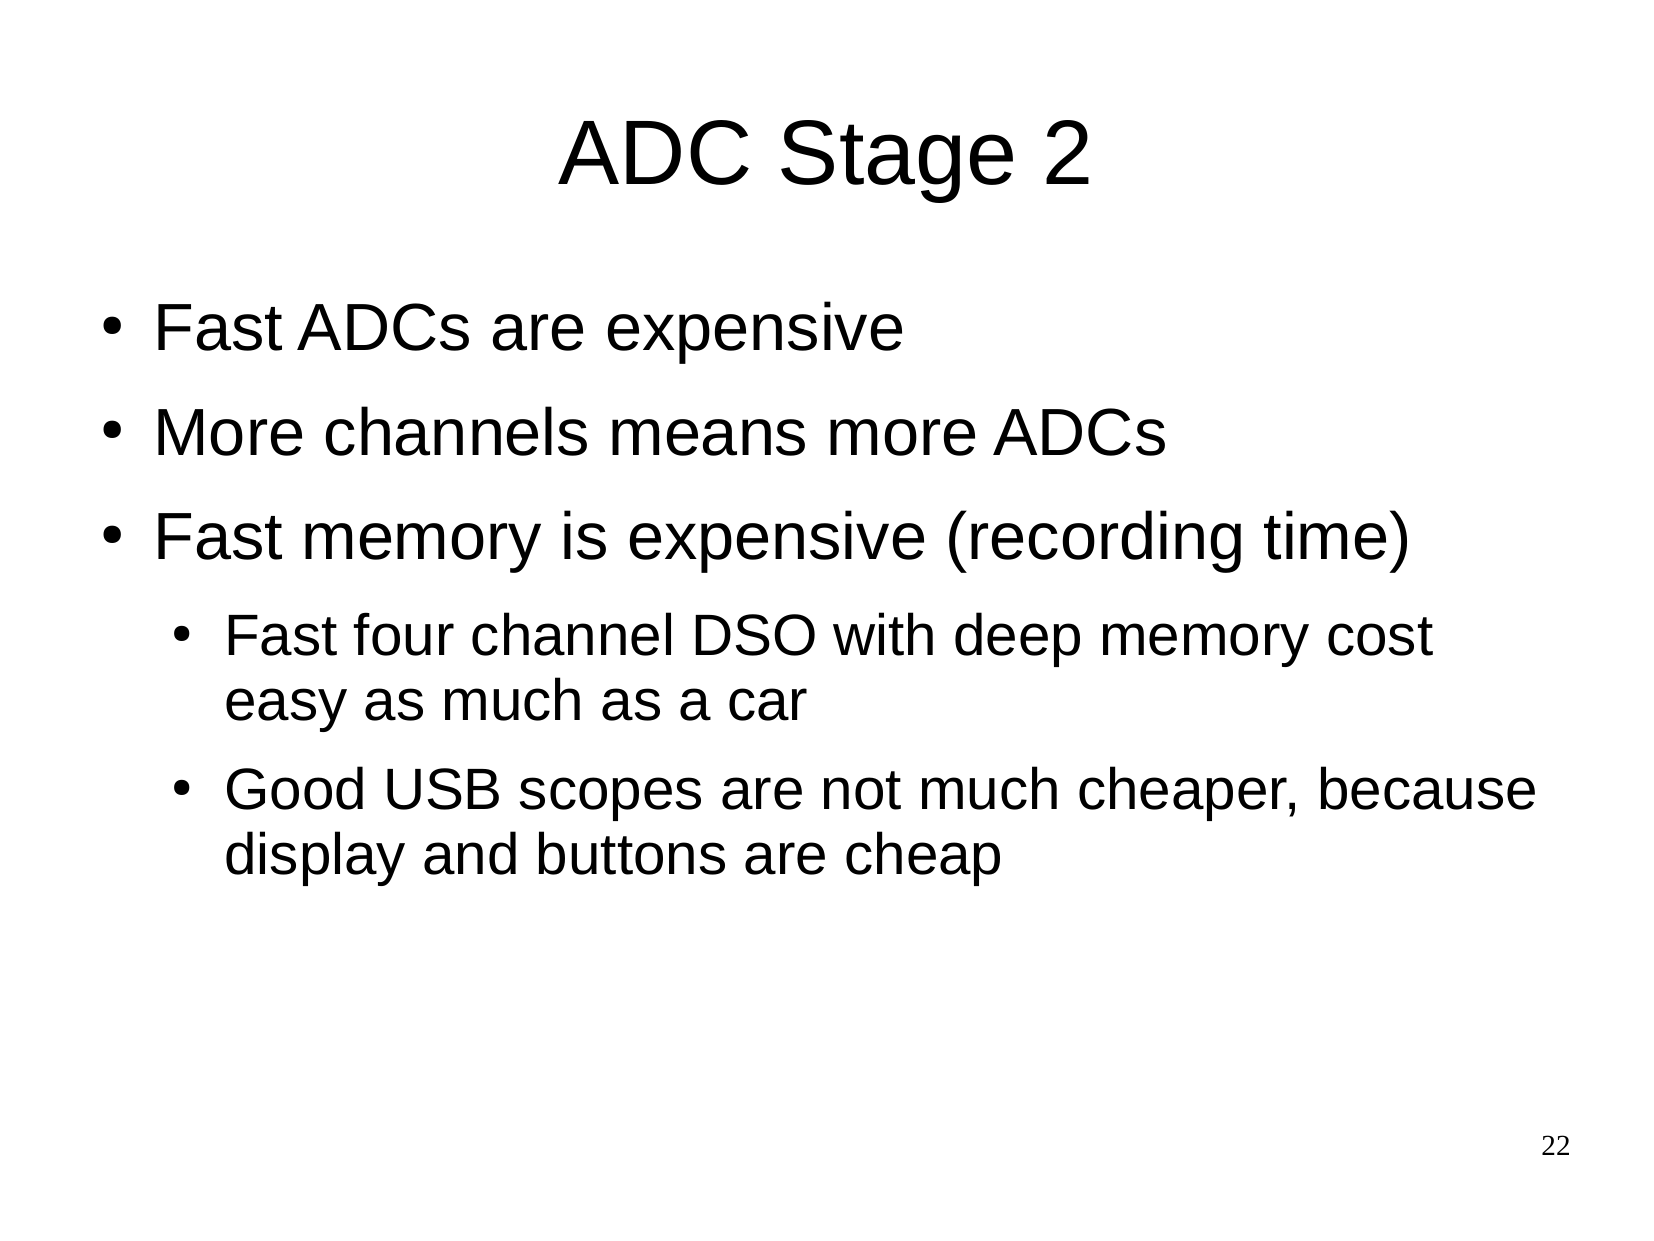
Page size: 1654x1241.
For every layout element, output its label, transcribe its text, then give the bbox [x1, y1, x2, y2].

list Fast ADCs are expensive More channels means more ADCs Fast memory is expensive (recording time) Fast four channel DSO with deep memory cost easy as much as a car Good USB scopes are not much cheaper, because display and buttons are cheap [82, 290, 1571, 1109]
title ADC Stage 2 [82, 49, 1571, 257]
